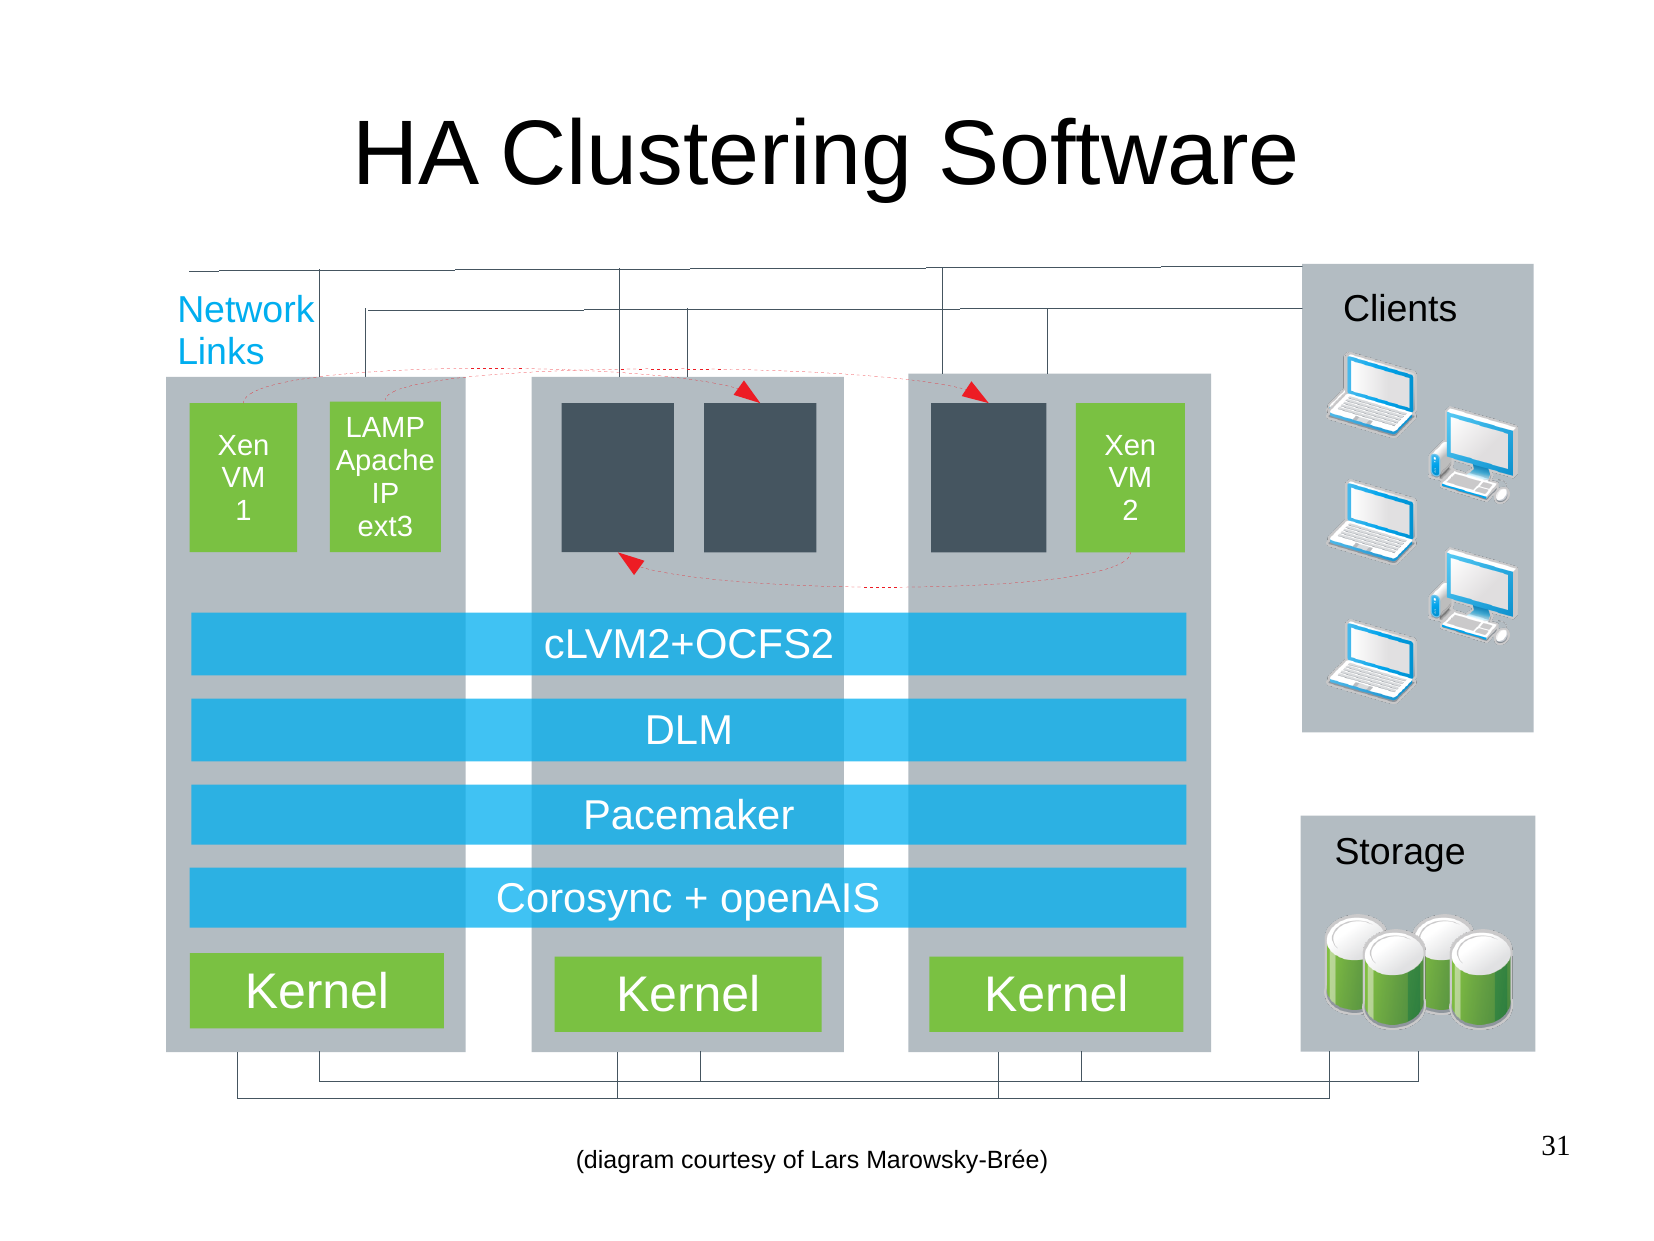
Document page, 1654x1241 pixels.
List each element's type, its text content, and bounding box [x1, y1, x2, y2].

text_box cLVM2+OCFS2 [191, 612, 1187, 676]
text_box Xen VM 1 [189, 403, 298, 553]
picture [1428, 547, 1518, 645]
text_box Kernel [929, 956, 1184, 1032]
text_box [531, 676, 844, 698]
text_box Corosync + openAIS [189, 867, 1187, 928]
picture [1326, 352, 1417, 438]
picture [1326, 619, 1417, 704]
text_box DLM [191, 698, 1187, 762]
picture [1326, 479, 1417, 565]
text_box [531, 845, 844, 867]
text_box [1302, 263, 1534, 733]
text_box [531, 762, 844, 784]
text_box Kernel [554, 956, 822, 1032]
text_box LAMP Apache IP ext3 [329, 401, 441, 553]
text_box Pacemaker [191, 784, 1187, 845]
title HA Clustering Software [82, 49, 1571, 257]
text_box Network Links [162, 280, 350, 394]
text_box [166, 376, 466, 1053]
text_box Xen VM 2 [1075, 403, 1185, 553]
text_box [531, 376, 844, 612]
text_box (diagram courtesy of Lars Marowsky-Brée) [561, 1138, 1093, 1182]
picture [1428, 406, 1518, 504]
text_box Storage [1319, 823, 1518, 892]
text_box Clients [1328, 279, 1501, 348]
text_box [908, 373, 1212, 1053]
text_box Kernel [189, 953, 444, 1029]
picture [1324, 914, 1513, 1030]
text_box [1300, 815, 1536, 1052]
text_box [531, 928, 844, 1053]
